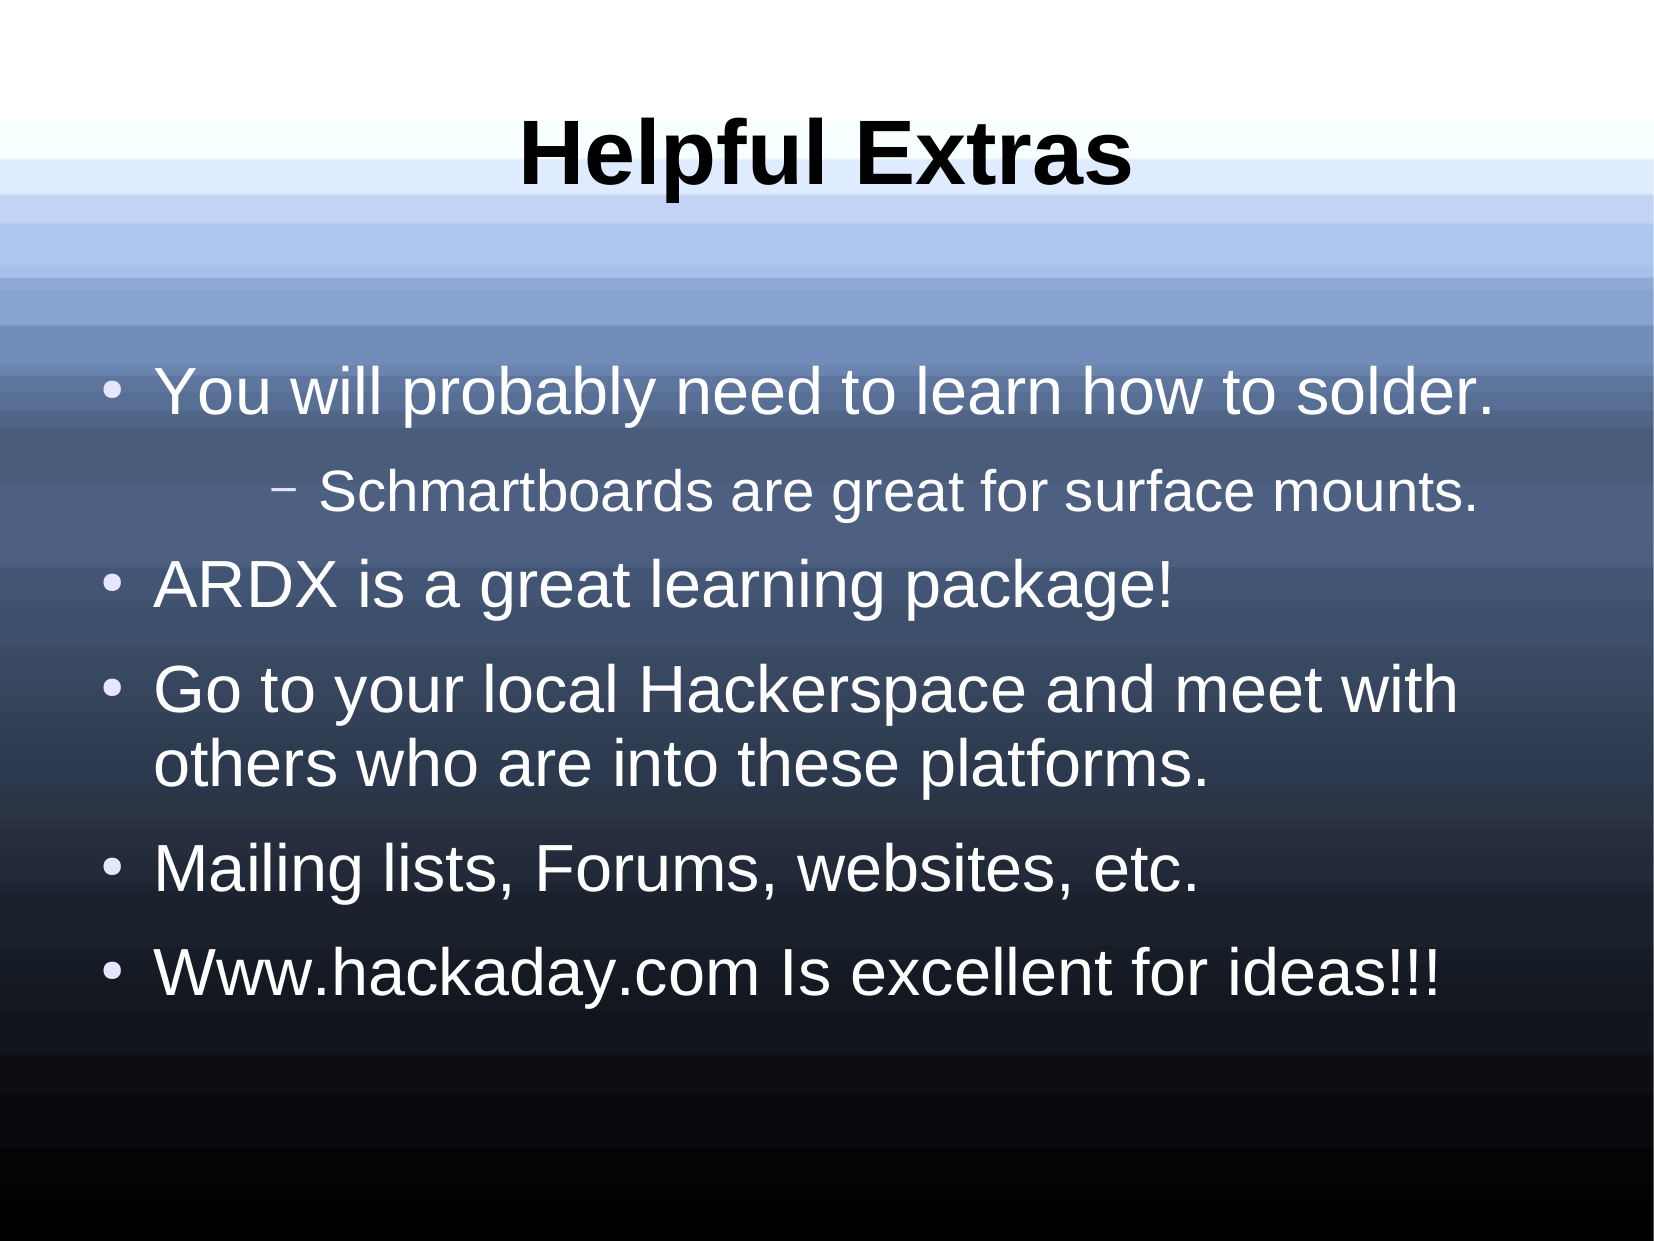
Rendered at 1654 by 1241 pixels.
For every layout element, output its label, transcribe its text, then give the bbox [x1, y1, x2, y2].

title Helpful Extras [82, 49, 1571, 257]
picture [0, 0, 1654, 1241]
list You will probably need to learn how to solder. Schmartboards are great for surface mounts. ARDX is a great learning package! Go to your local Hackerspace and meet with others who are into these platforms. Mailing lists, Forums, websites, etc. Www.hackaday.com Is excellent for ideas!!! [82, 354, 1571, 1109]
